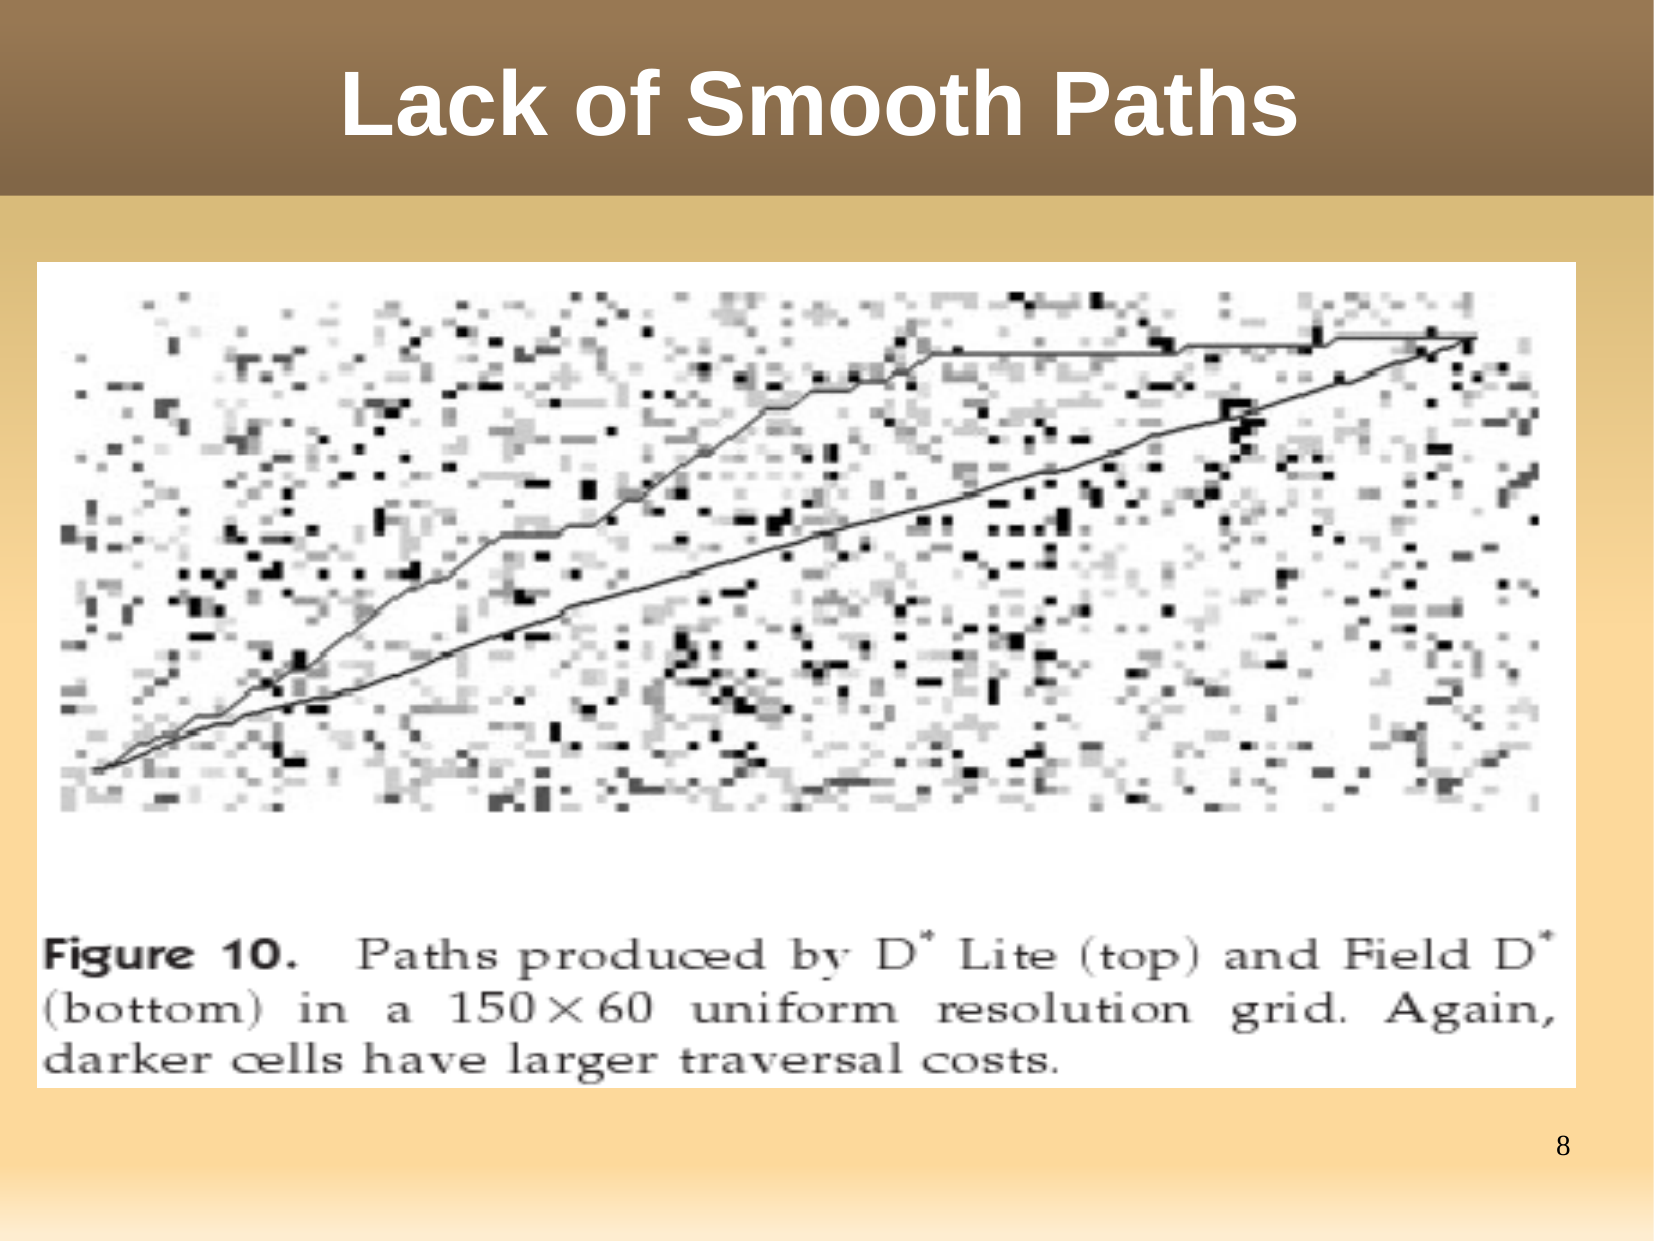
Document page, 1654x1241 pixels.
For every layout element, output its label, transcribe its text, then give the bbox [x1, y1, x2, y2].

title Lack of Smooth Paths [76, 7, 1565, 200]
picture [0, 0, 1654, 1241]
